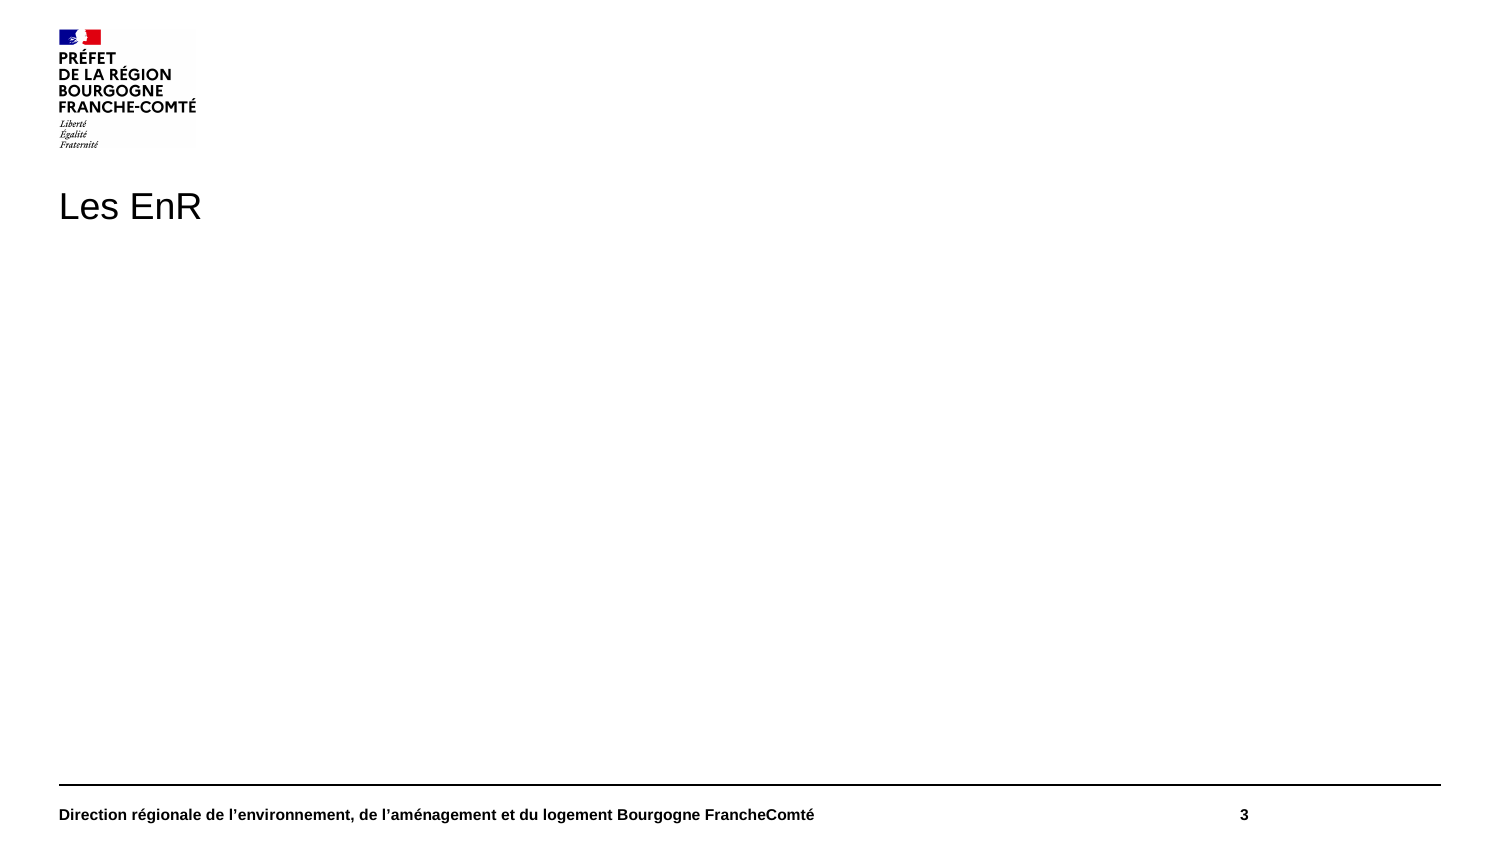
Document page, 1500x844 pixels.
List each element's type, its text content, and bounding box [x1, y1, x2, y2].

title Les EnR [59, 147, 1441, 266]
picture [59, 29, 196, 147]
